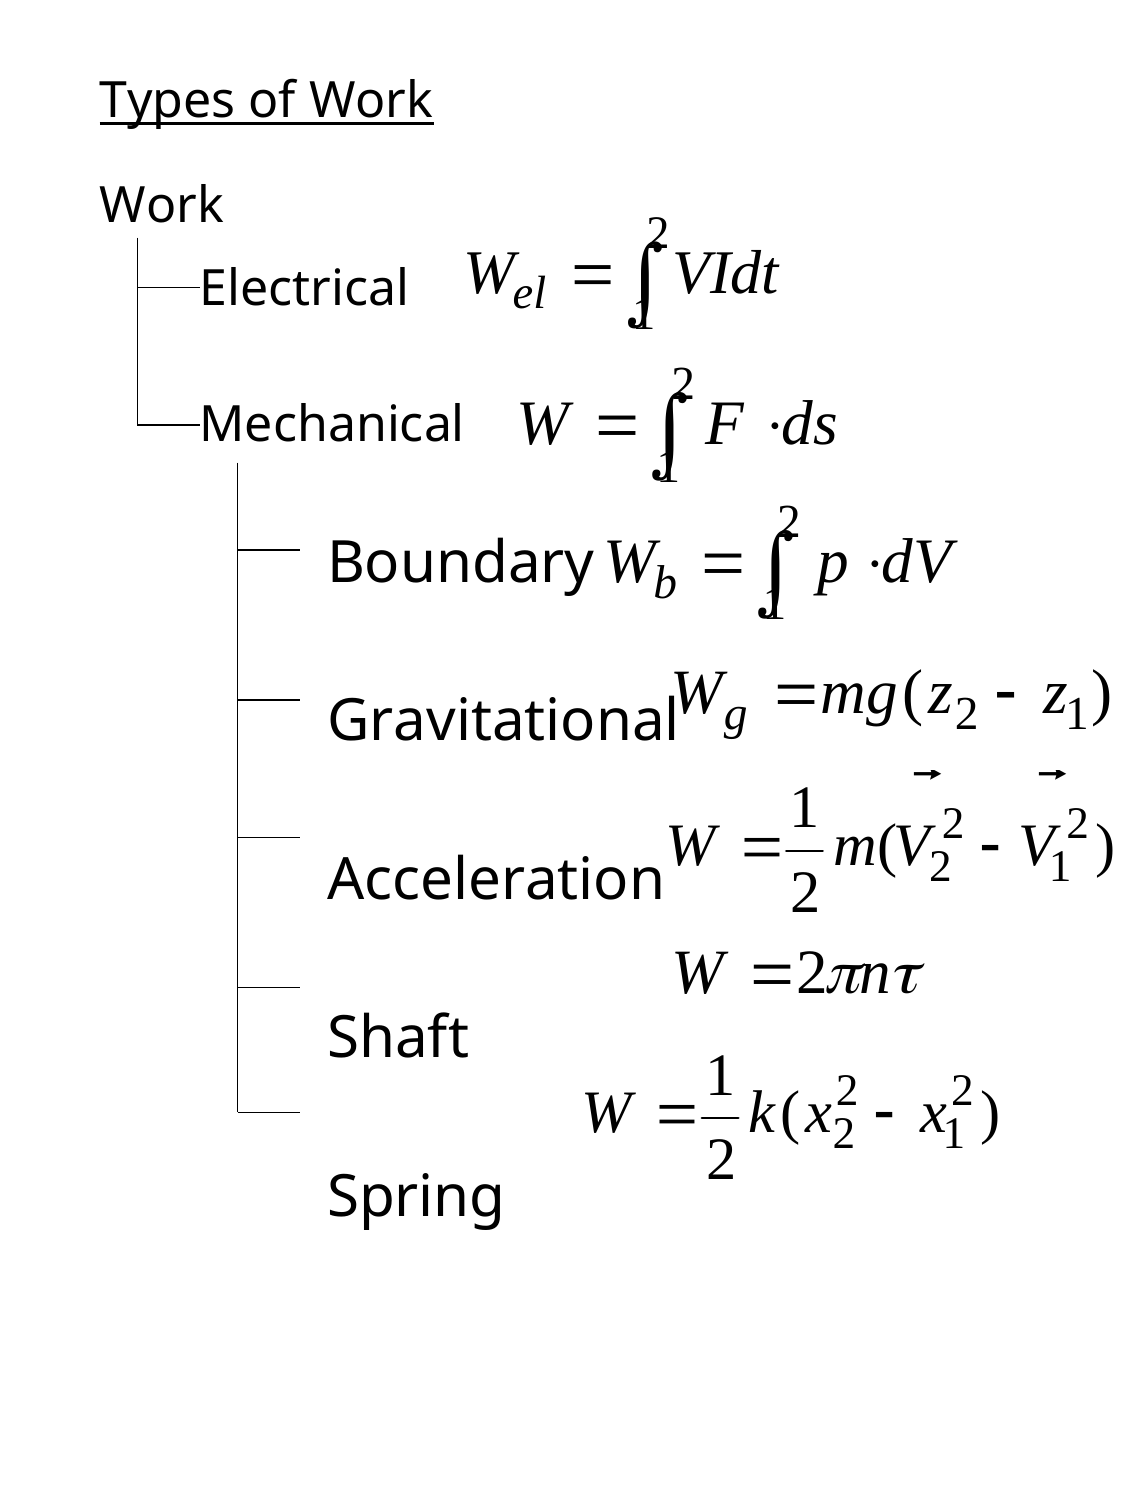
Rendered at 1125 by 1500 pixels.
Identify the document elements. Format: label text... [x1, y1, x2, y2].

chart [667, 935, 937, 1010]
chart [512, 350, 974, 636]
text_box Boundary Gravitational Acceleration Shaft Spring [312, 512, 728, 1242]
chart [666, 650, 1125, 751]
text_box Work [84, 160, 338, 245]
text_box Electrical Mechanical [184, 244, 601, 465]
chart [661, 770, 1125, 927]
chart [459, 200, 791, 346]
chart [577, 1037, 1011, 1194]
text_box Types of Work [84, 56, 510, 141]
